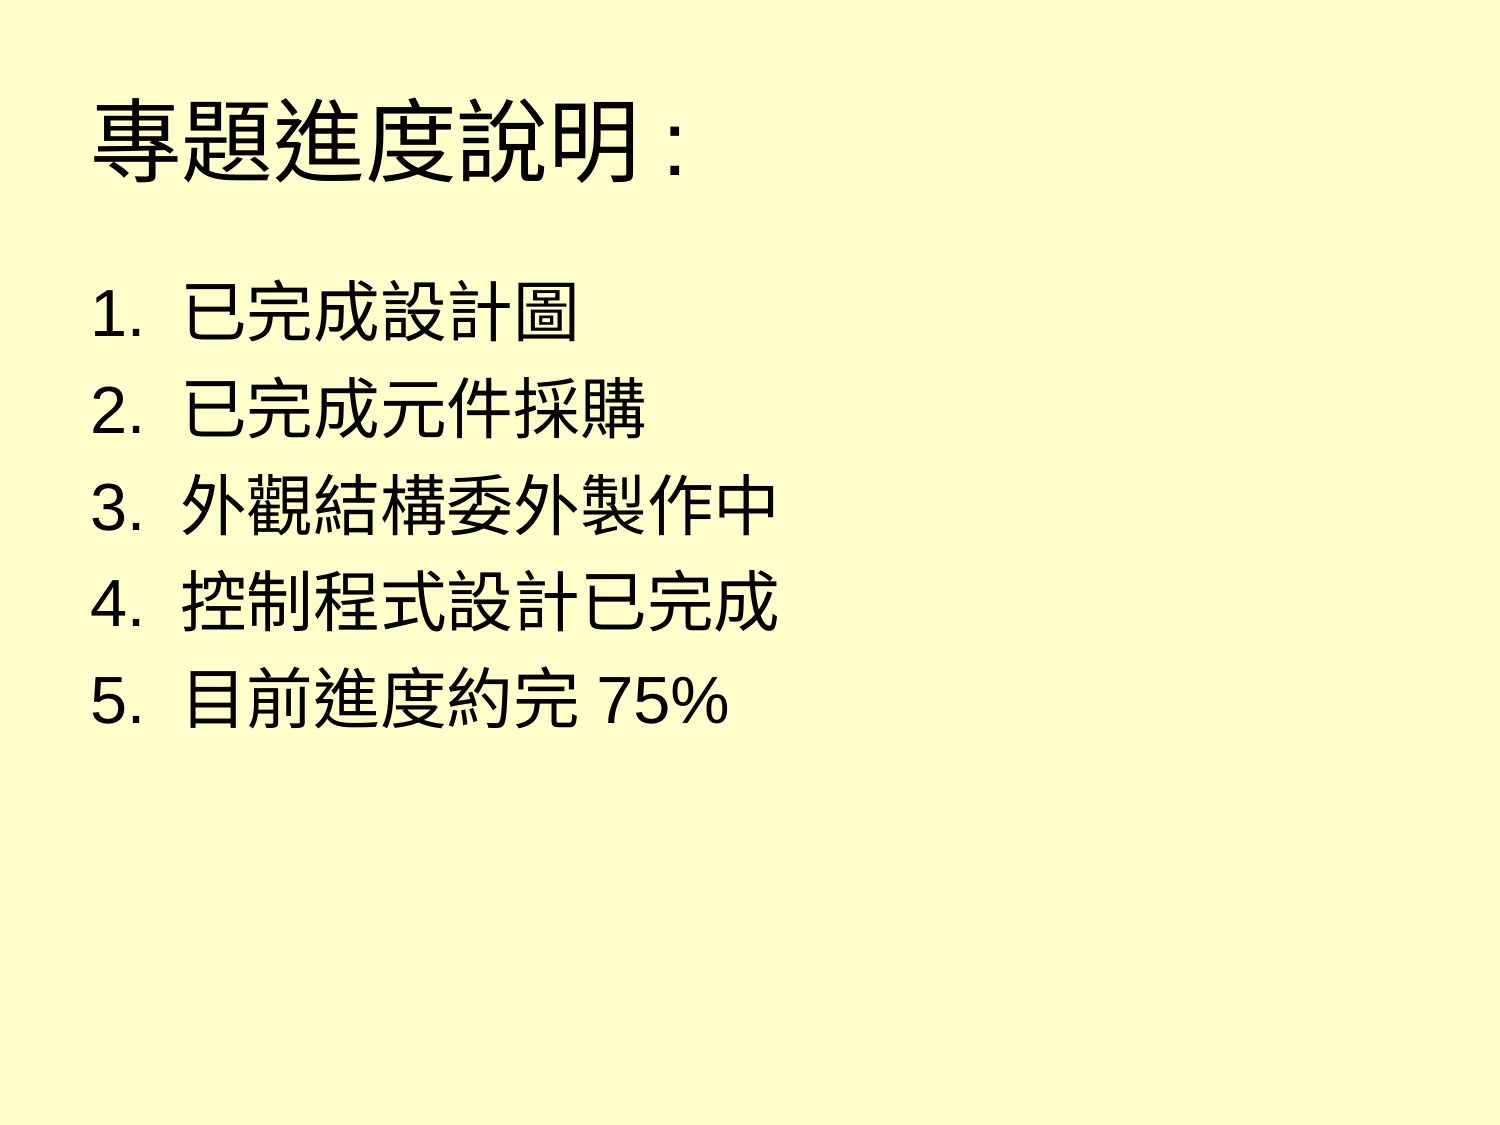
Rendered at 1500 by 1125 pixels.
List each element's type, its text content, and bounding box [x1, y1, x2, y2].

list 1. 已完成設計圖 2. 已完成元件採購 3. 外觀結構委外製作中 4. 控制程式設計已完成 5. 目前進度約完75% [75, 262, 1426, 1005]
title 專題進度說明: [75, 45, 1426, 233]
